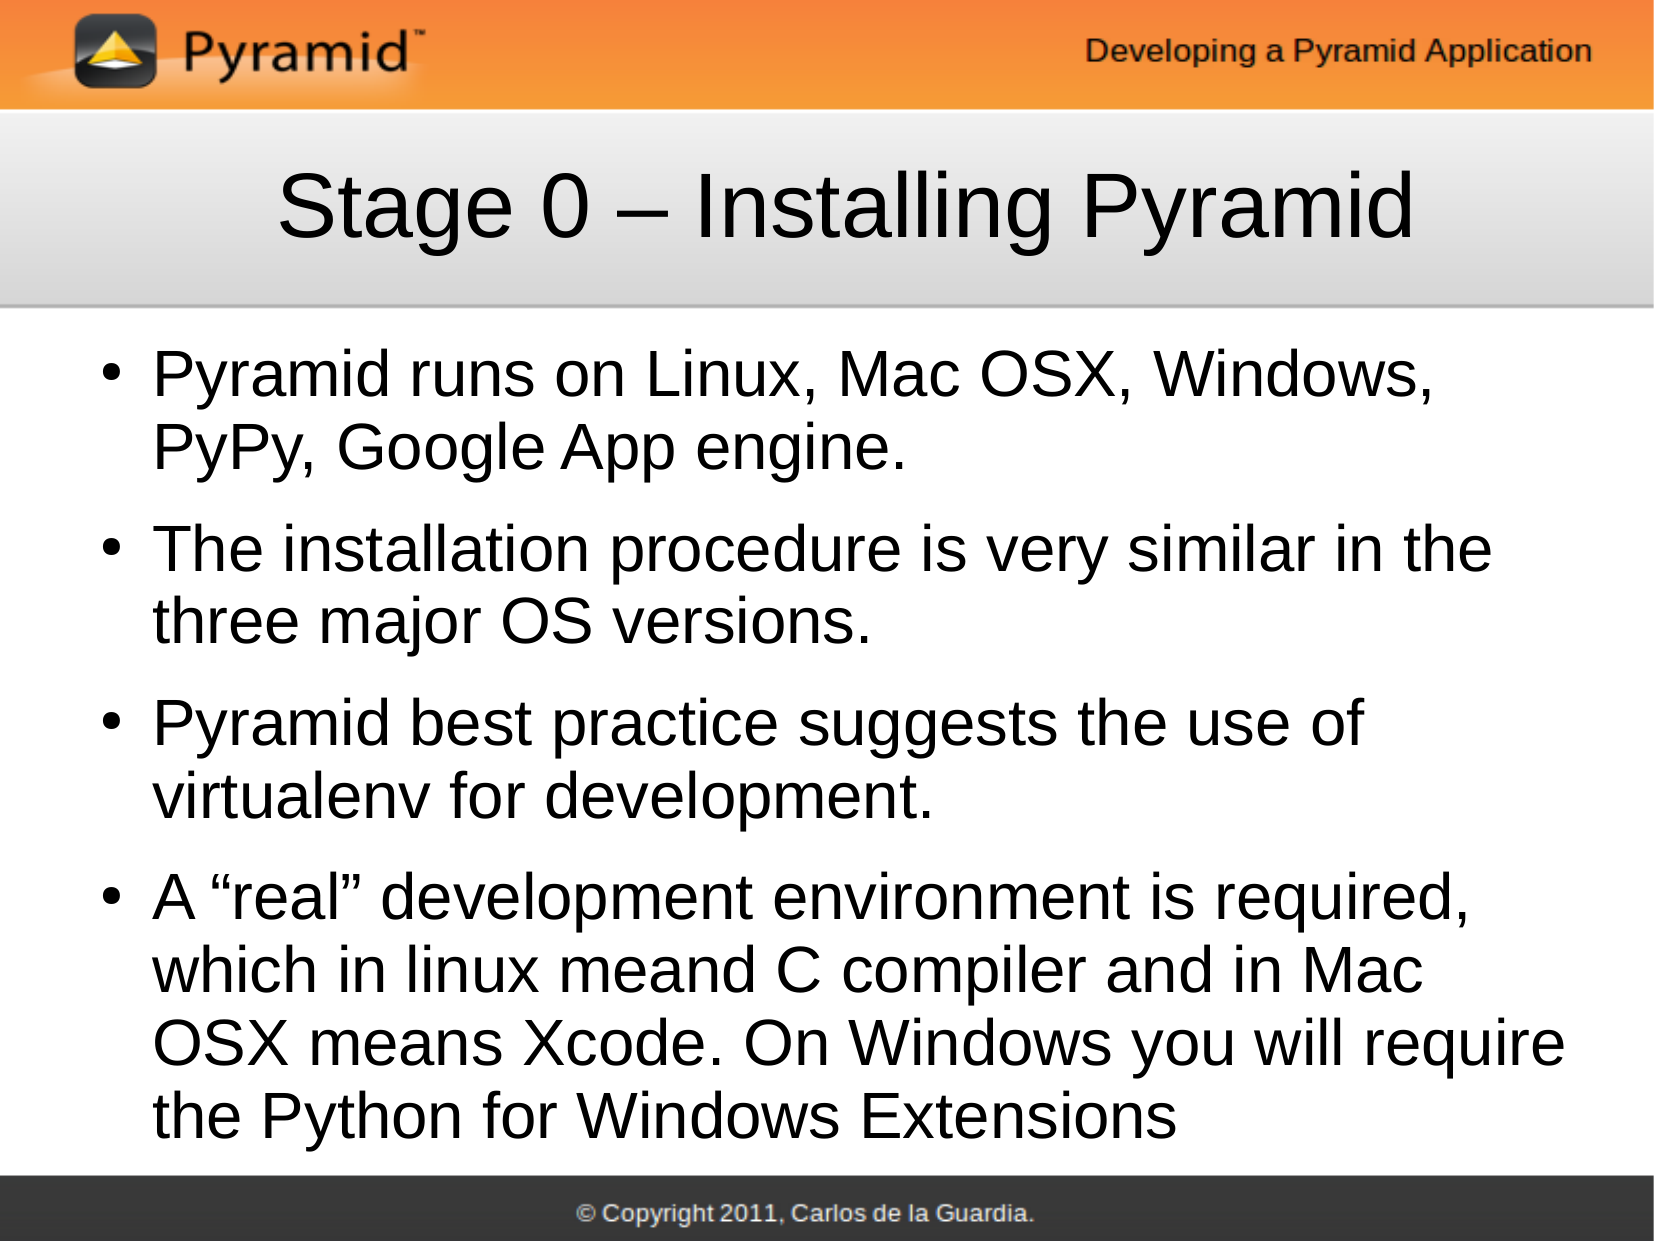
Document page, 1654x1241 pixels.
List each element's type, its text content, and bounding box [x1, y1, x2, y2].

list Pyramid runs on Linux, Mac OSX, Windows, PyPy, Google App engine. The installation procedure is very similar in the three major OS versions. Pyramid best practice suggests the use of virtualenv for development. A “real” development environment is required, which in linux meand C compiler and in Mac OSX means Xcode. On Windows you will require the Python for Windows Extensions [82, 337, 1571, 1157]
title Stage 0 – Installing Pyramid [82, 112, 1613, 301]
picture [0, 0, 1654, 1241]
